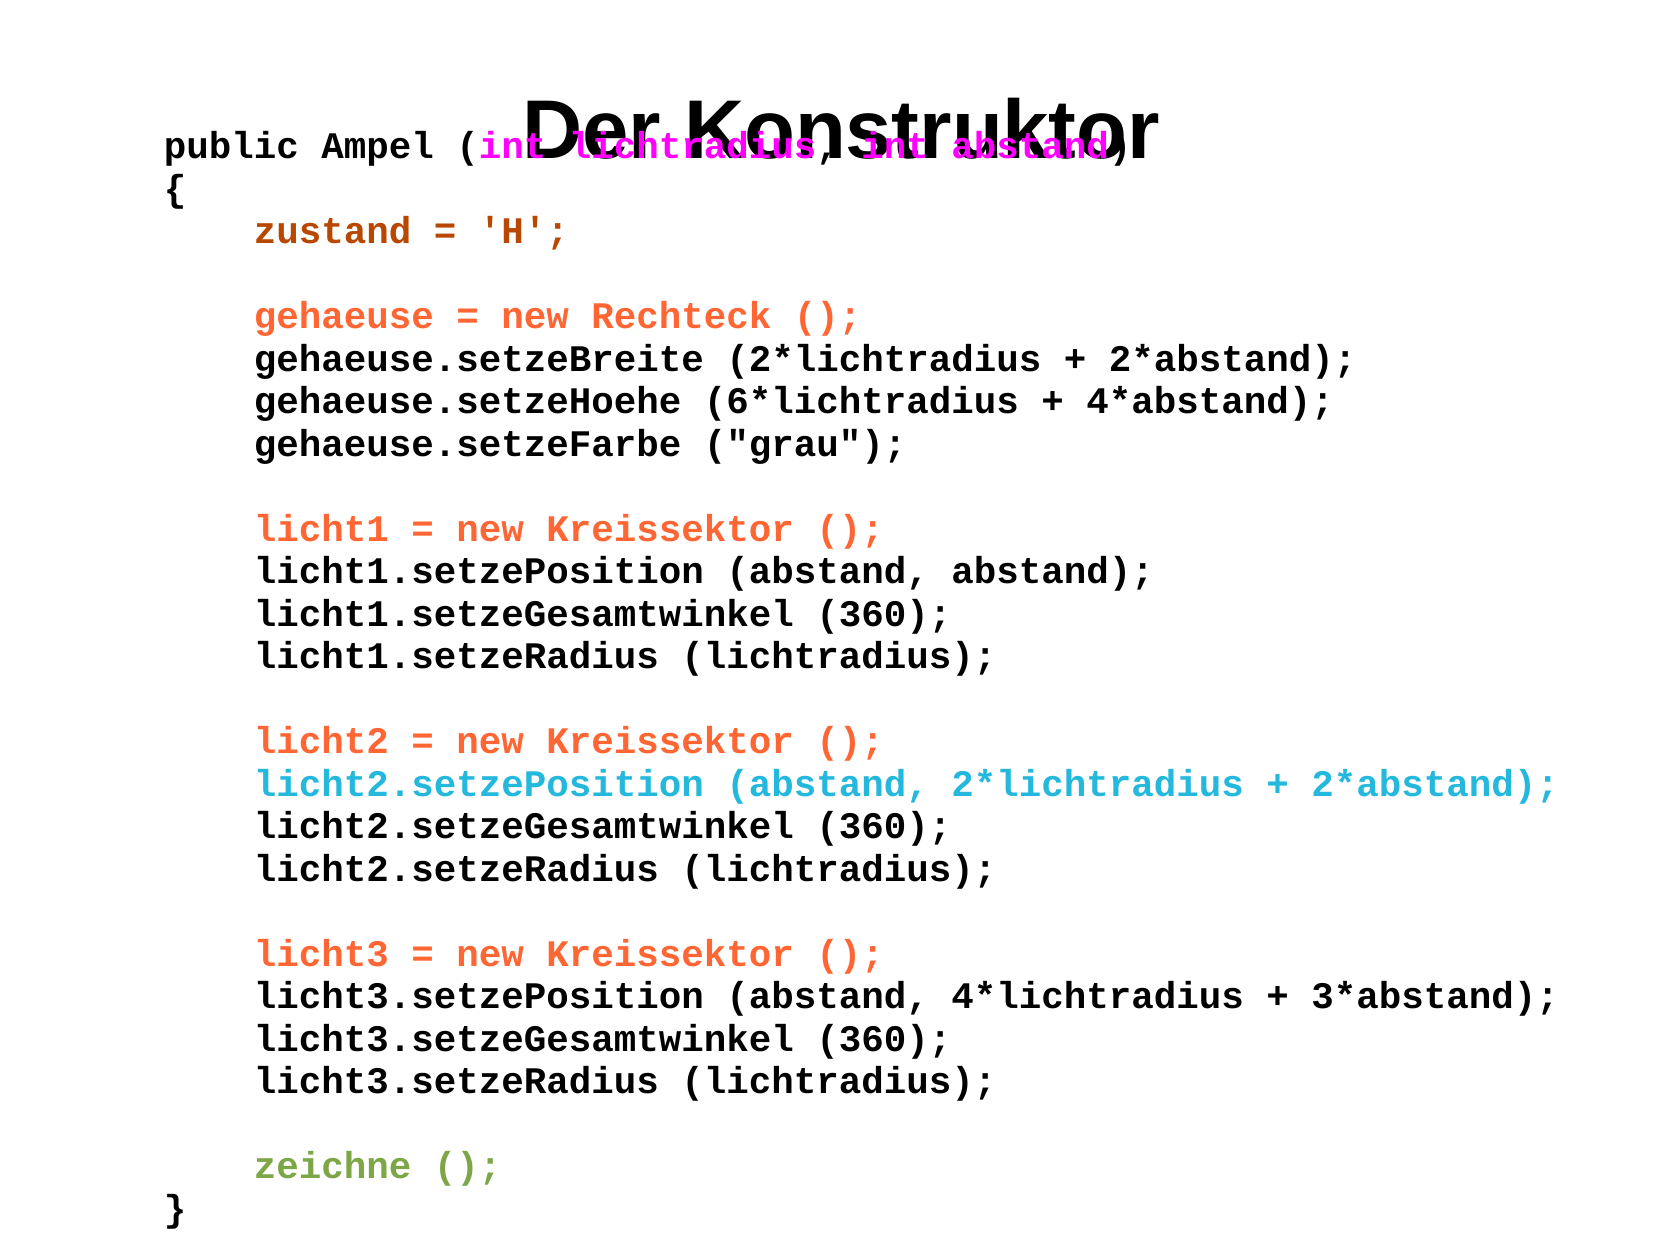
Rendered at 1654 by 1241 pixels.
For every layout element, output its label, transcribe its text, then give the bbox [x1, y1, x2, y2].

text_box public Ampel (int lichtradius, int abstand) { zustand = 'H'; gehaeuse = new Rechteck (); gehaeuse.setzeBreite (2*lichtradius + 2*abstand); gehaeuse.setzeHoehe (6*lichtradius + 4*abstand); gehaeuse.setzeFarbe ("grau"); licht1 = new Kreissektor (); licht1.setzePosition (abstand, abstand); licht1.setzeGesamtwinkel (360); licht1.setzeRadius (lichtradius); licht2 = new Kreissektor (); licht2.setzePosition (abstand, 2*lichtradius + 2*abstand); licht2.setzeGesamtwinkel (360); licht2.setzeRadius (lichtradius); licht3 = new Kreissektor (); licht3.setzePosition (abstand, 4*lichtradius + 3*abstand); licht3.setzeGesamtwinkel (360); licht3.setzeRadius (lichtradius); zeichne (); } [59, 119, 1625, 1241]
text_box Der Konstruktor [88, 29, 1595, 119]
